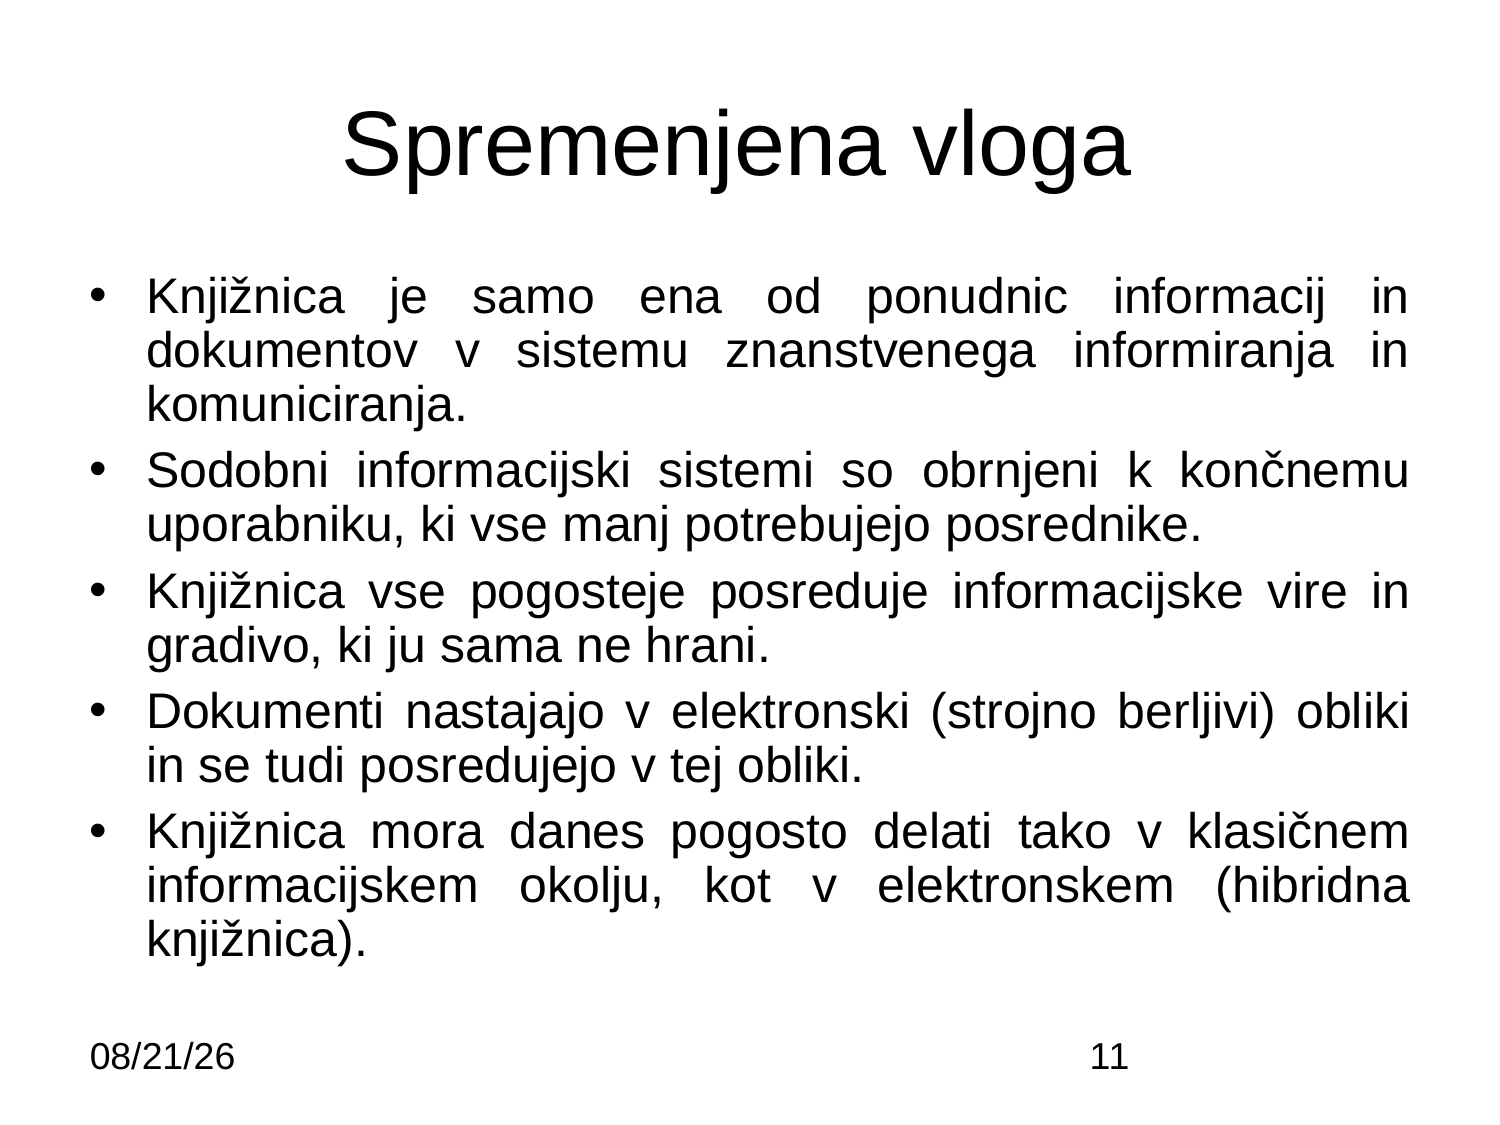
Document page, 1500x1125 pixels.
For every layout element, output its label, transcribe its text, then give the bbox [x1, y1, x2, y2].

title Spremenjena vloga [75, 45, 1426, 233]
list Knjižnica je samo ena od ponudnic informacij in dokumentov v sistemu znanstvenega informiranja in komuniciranja. Sodobni informacijski sistemi so obrnjeni k končnemu uporabniku, ki vse manj potrebujejo posrednike. Knjižnica vse pogosteje posreduje informacijske vire in gradivo, ki ju sama ne hrani. Dokumenti nastajajo v elektronski (strojno berljivi) obliki in se tudi posredujejo v tej obliki. Knjižnica mora danes pogosto delati tako v klasičnem informacijskem okolju, kot v elektronskem (hibridna knjižnica). [75, 262, 1426, 1006]
